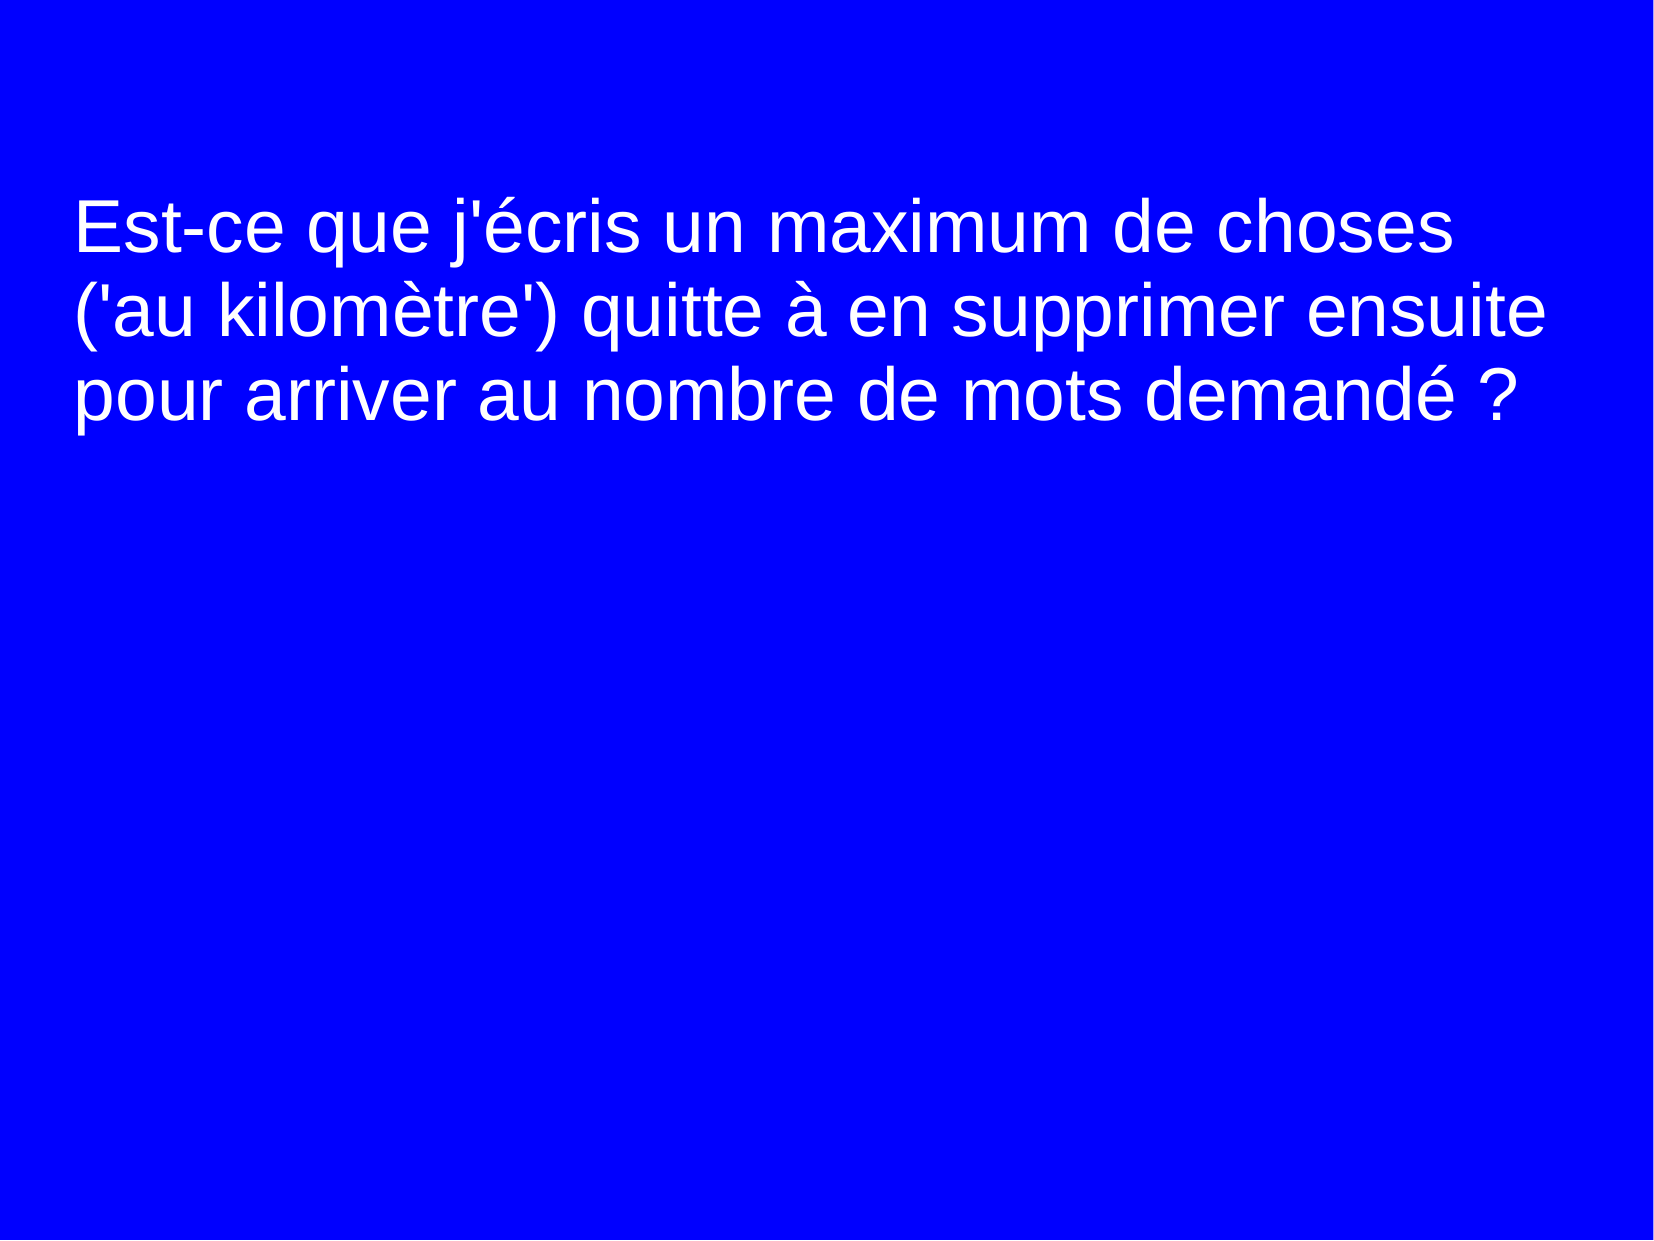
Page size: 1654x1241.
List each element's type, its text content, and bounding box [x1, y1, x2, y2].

text_box Est-ce que j'écris un maximum de choses ('au kilomètre') quitte à en supprimer ensuite pour arriver au nombre de mots demandé ? [59, 177, 1565, 444]
